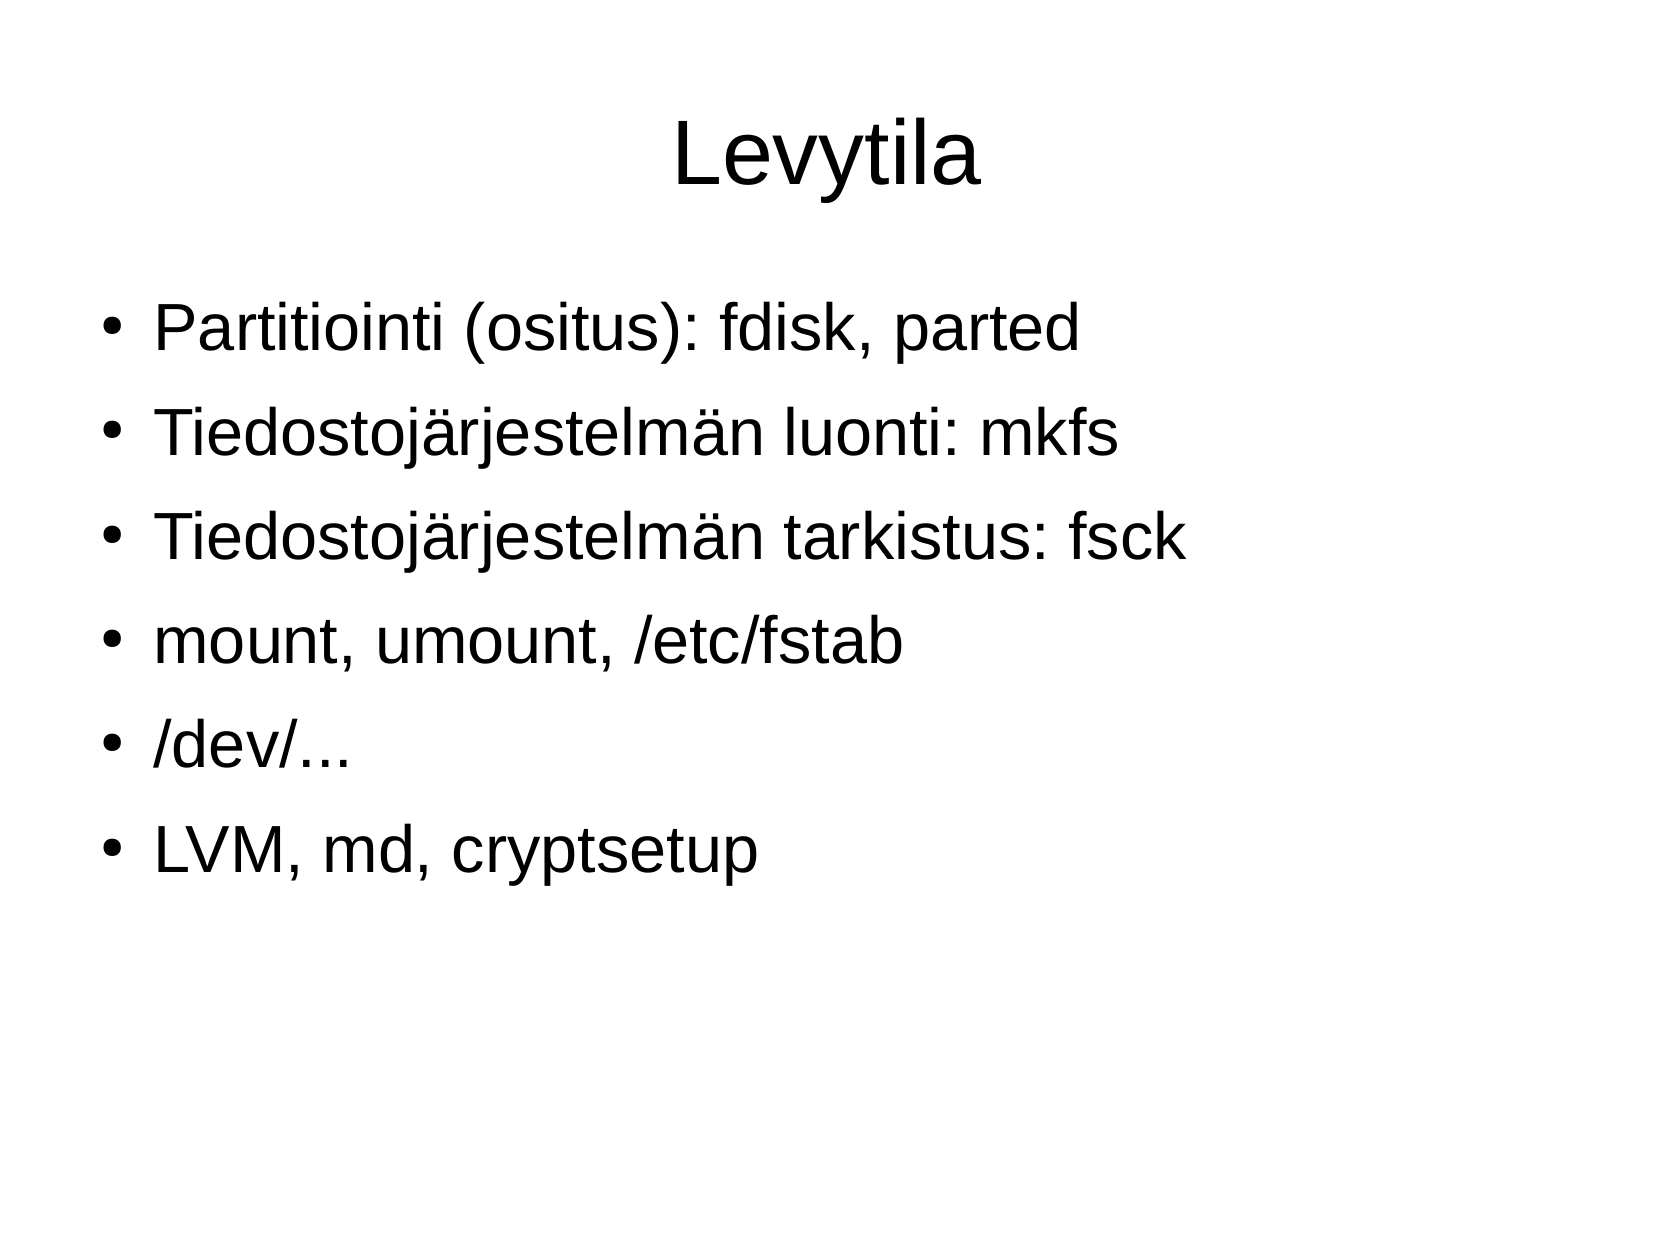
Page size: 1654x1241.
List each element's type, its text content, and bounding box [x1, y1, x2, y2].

list Partitiointi (ositus): fdisk, parted Tiedostojärjestelmän luonti: mkfs Tiedostojärjestelmän tarkistus: fsck mount, umount, /etc/fstab /dev/... LVM, md, cryptsetup [82, 290, 1571, 1010]
title Levytila [82, 49, 1571, 257]
